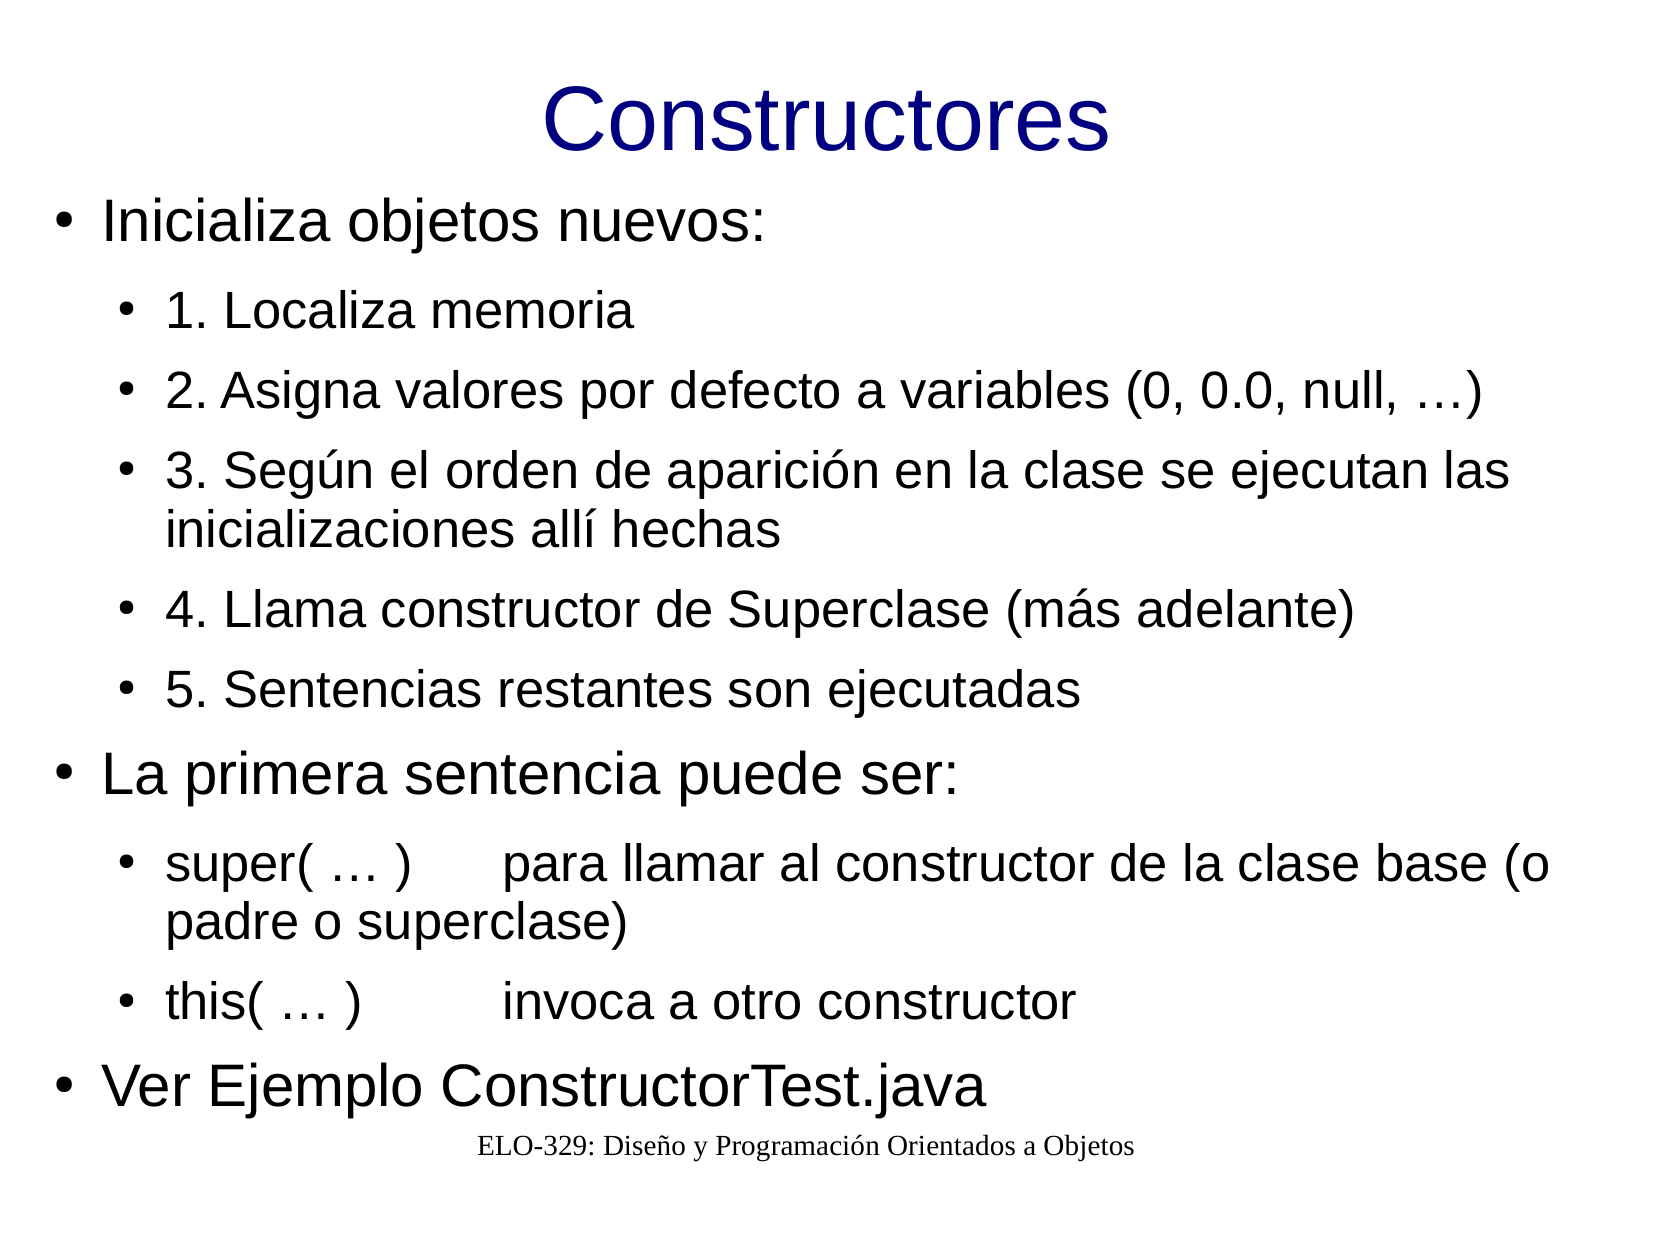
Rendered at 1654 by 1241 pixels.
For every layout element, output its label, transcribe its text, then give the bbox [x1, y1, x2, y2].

title Constructores [82, 56, 1571, 181]
list Inicializa objetos nuevos: 1. Localiza memoria 2. Asigna valores por defecto a variables (0, 0.0, null, …) 3. Según el orden de aparición en la clase se ejecutan las inicializaciones allí hechas 4. Llama constructor de Superclase (más adelante) 5. Sentencias restantes son ejecutadas La primera sentencia puede ser: super( … ) para llamar al constructor de la clase base (o padre o superclase) this( … ) invoca a otro constructor Ver Ejemplo ConstructorTest.java [37, 187, 1654, 1126]
